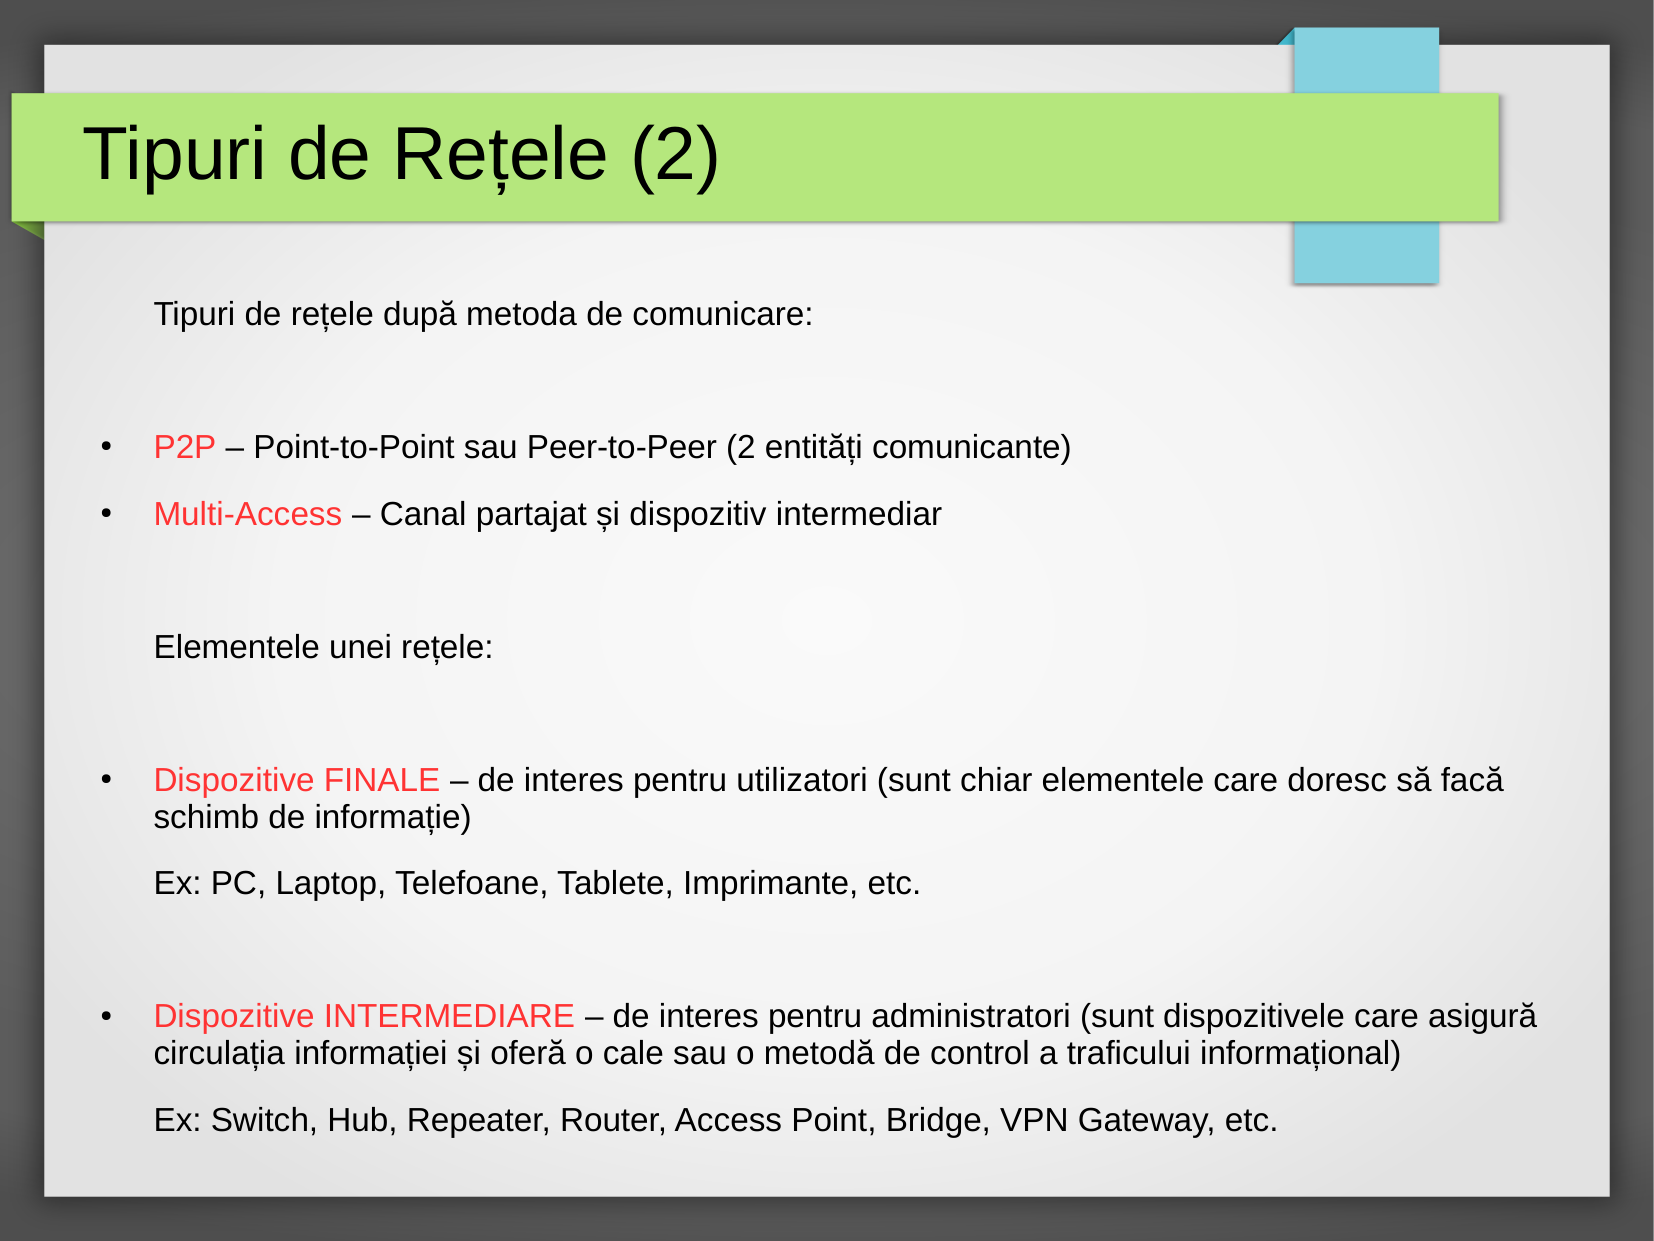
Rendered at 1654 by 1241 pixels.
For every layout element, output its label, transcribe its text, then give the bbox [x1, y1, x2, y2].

title Tipuri de Rețele (2) [82, 94, 1264, 213]
picture [0, 0, 1654, 1241]
list Tipuri de rețele după metoda de comunicare: P2P – Point-to-Point sau Peer-to-Peer (2 entități comunicante) Multi-Access – Canal partajat și dispozitiv intermediar Elementele unei rețele: Dispozitive FINALE – de interes pentru utilizatori (sunt chiar elementele care doresc să facă schimb de informație) Ex: PC, Laptop, Telefoane, Tablete, Imprimante, etc. Dispozitive INTERMEDIARE – de interes pentru administratori (sunt dispozitivele care asigură circulația informației și oferă o cale sau o metodă de control a traficului informațional) Ex: Switch, Hub, Repeater, Router, Access Point, Bridge, VPN Gateway, etc. [82, 295, 1571, 1152]
